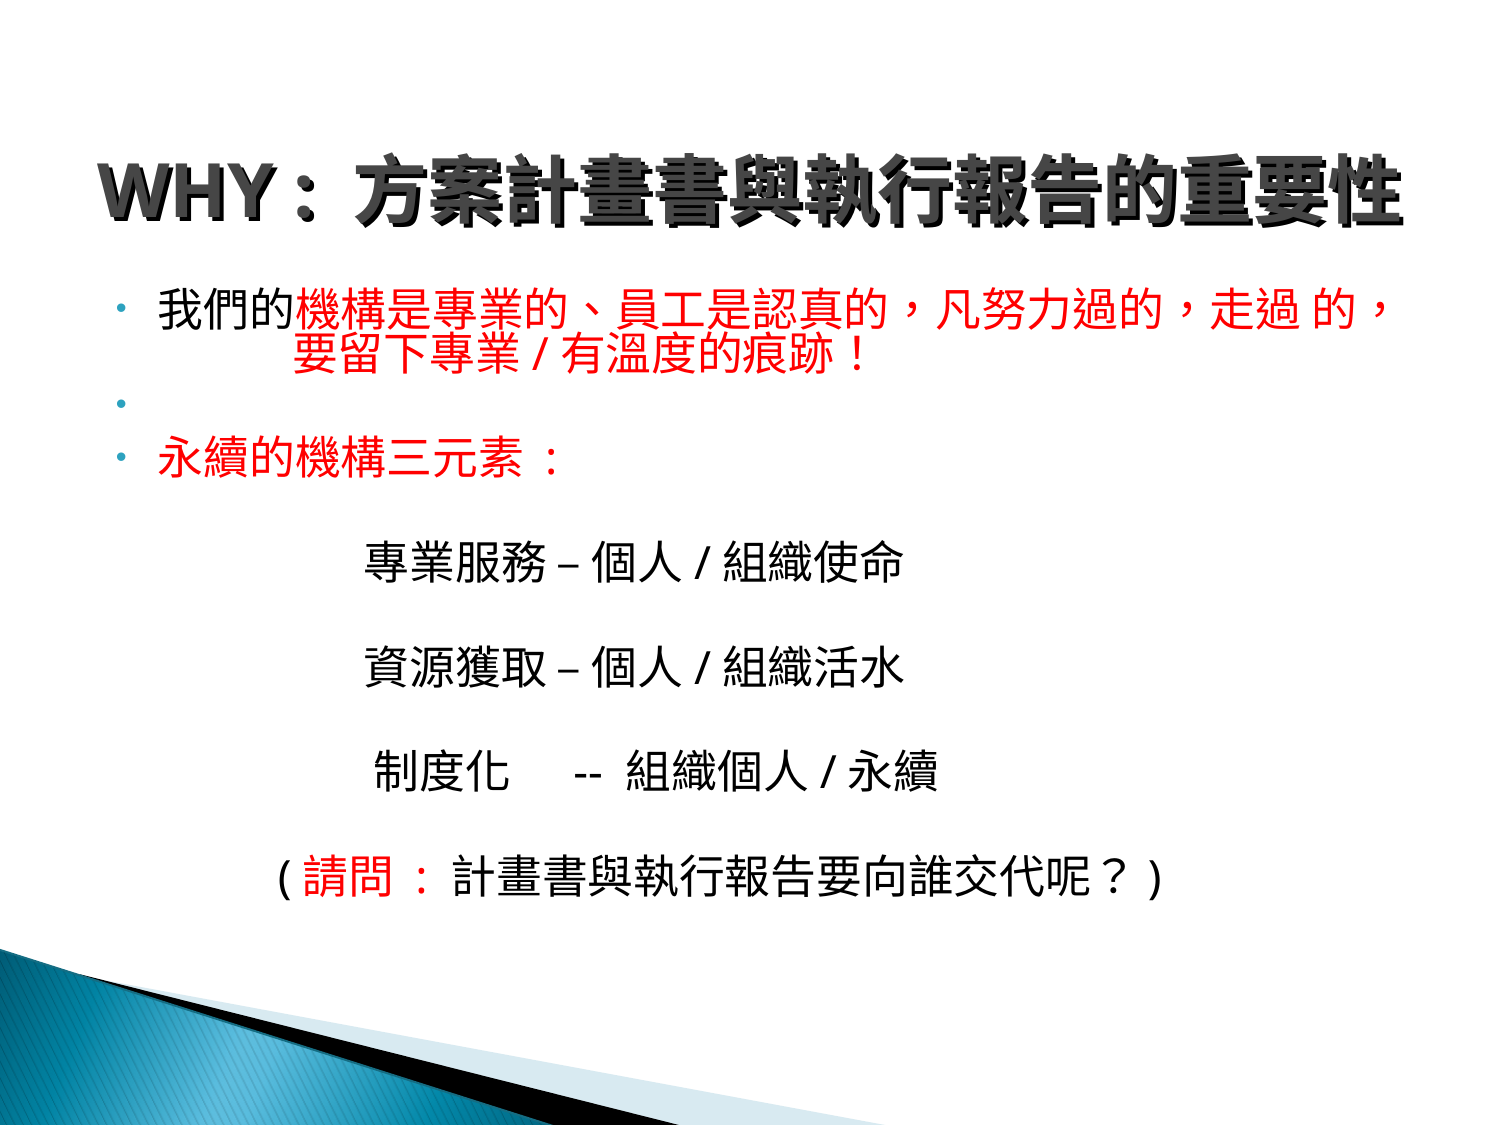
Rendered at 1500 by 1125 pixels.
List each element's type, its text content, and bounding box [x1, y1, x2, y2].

title WHY : 方案計畫書與執行報告的重要性 [75, 45, 1426, 233]
list 我們的機構是專業的、員工是認真的，凡努力過的，走過 的， 要留下專業/有溫度的痕跡！ 永續的機構三元素 : 專業服務 – 個人/組織使命 資源獲取 – 個人/組織活水 制度化 -- 組織個人/永續 (請問 : 計畫書與執行報告要向誰交代呢？) [64, 231, 1415, 975]
